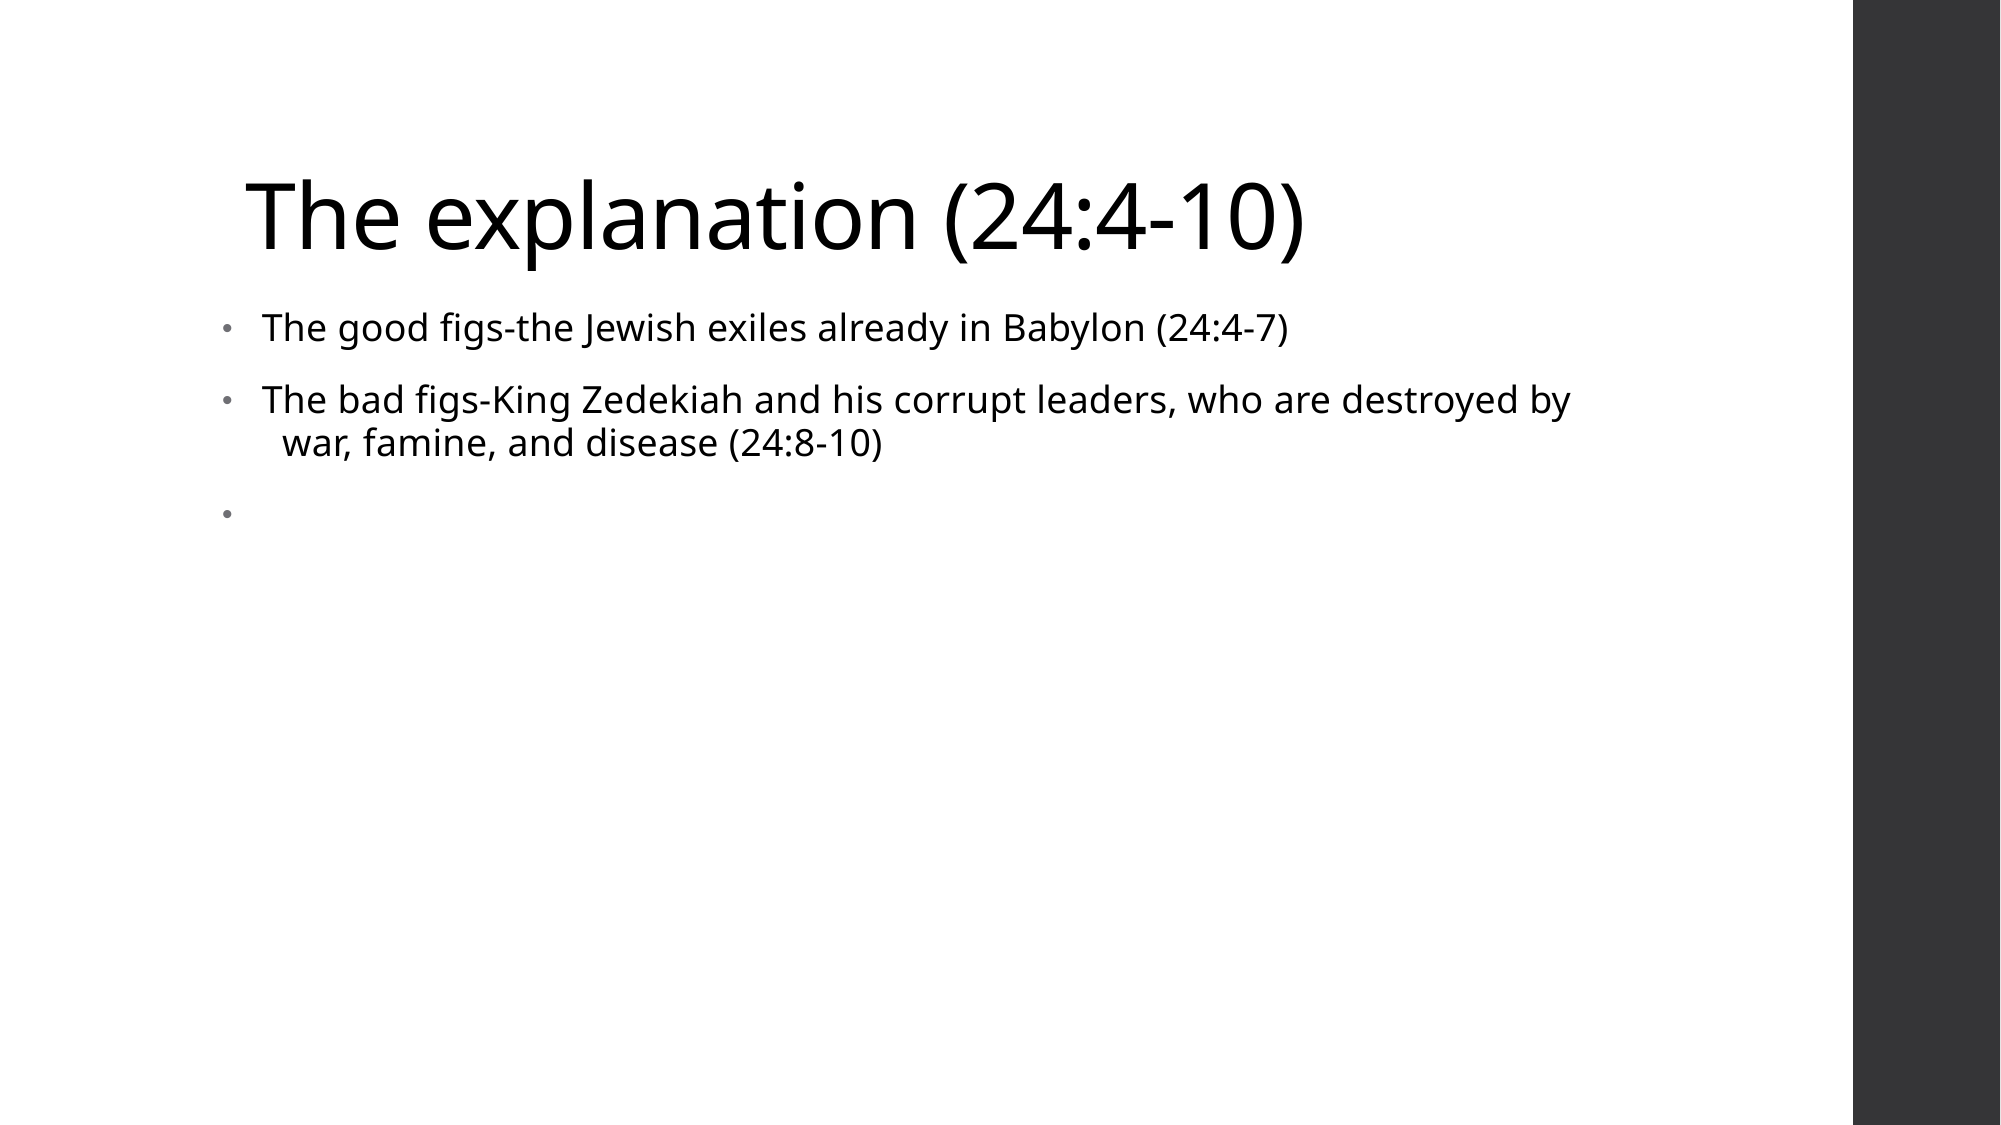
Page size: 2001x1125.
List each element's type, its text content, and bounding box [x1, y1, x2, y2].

title The explanation (24:4-10) [206, 60, 1797, 278]
list The good figs-the Jewish exiles already in Babylon (24:4-7) The bad figs-King Zedekiah and his corrupt leaders, who are destroyed by war, famine, and disease (24:8-10) [206, 299, 1617, 1014]
